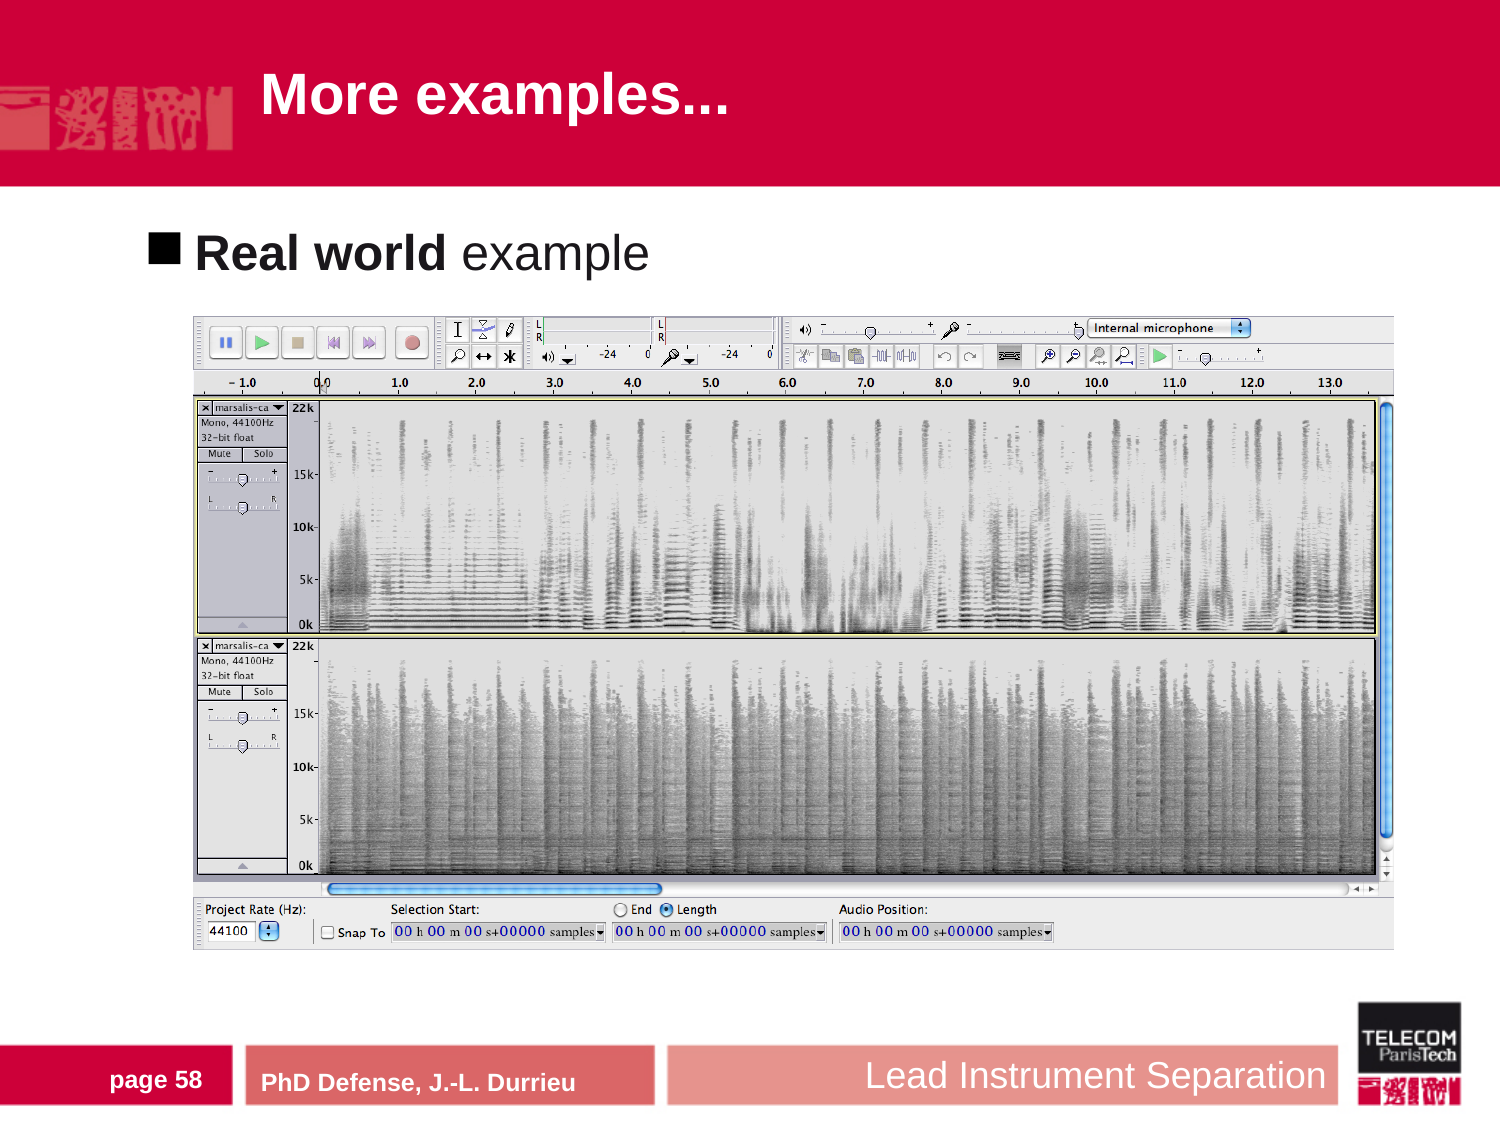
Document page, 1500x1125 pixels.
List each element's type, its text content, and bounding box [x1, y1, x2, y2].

list Real world example [150, 225, 1447, 673]
picture [0, 0, 1500, 1125]
title More examples... [245, 23, 1459, 166]
text_box Lead Instrument Separation [712, 1036, 1342, 1112]
